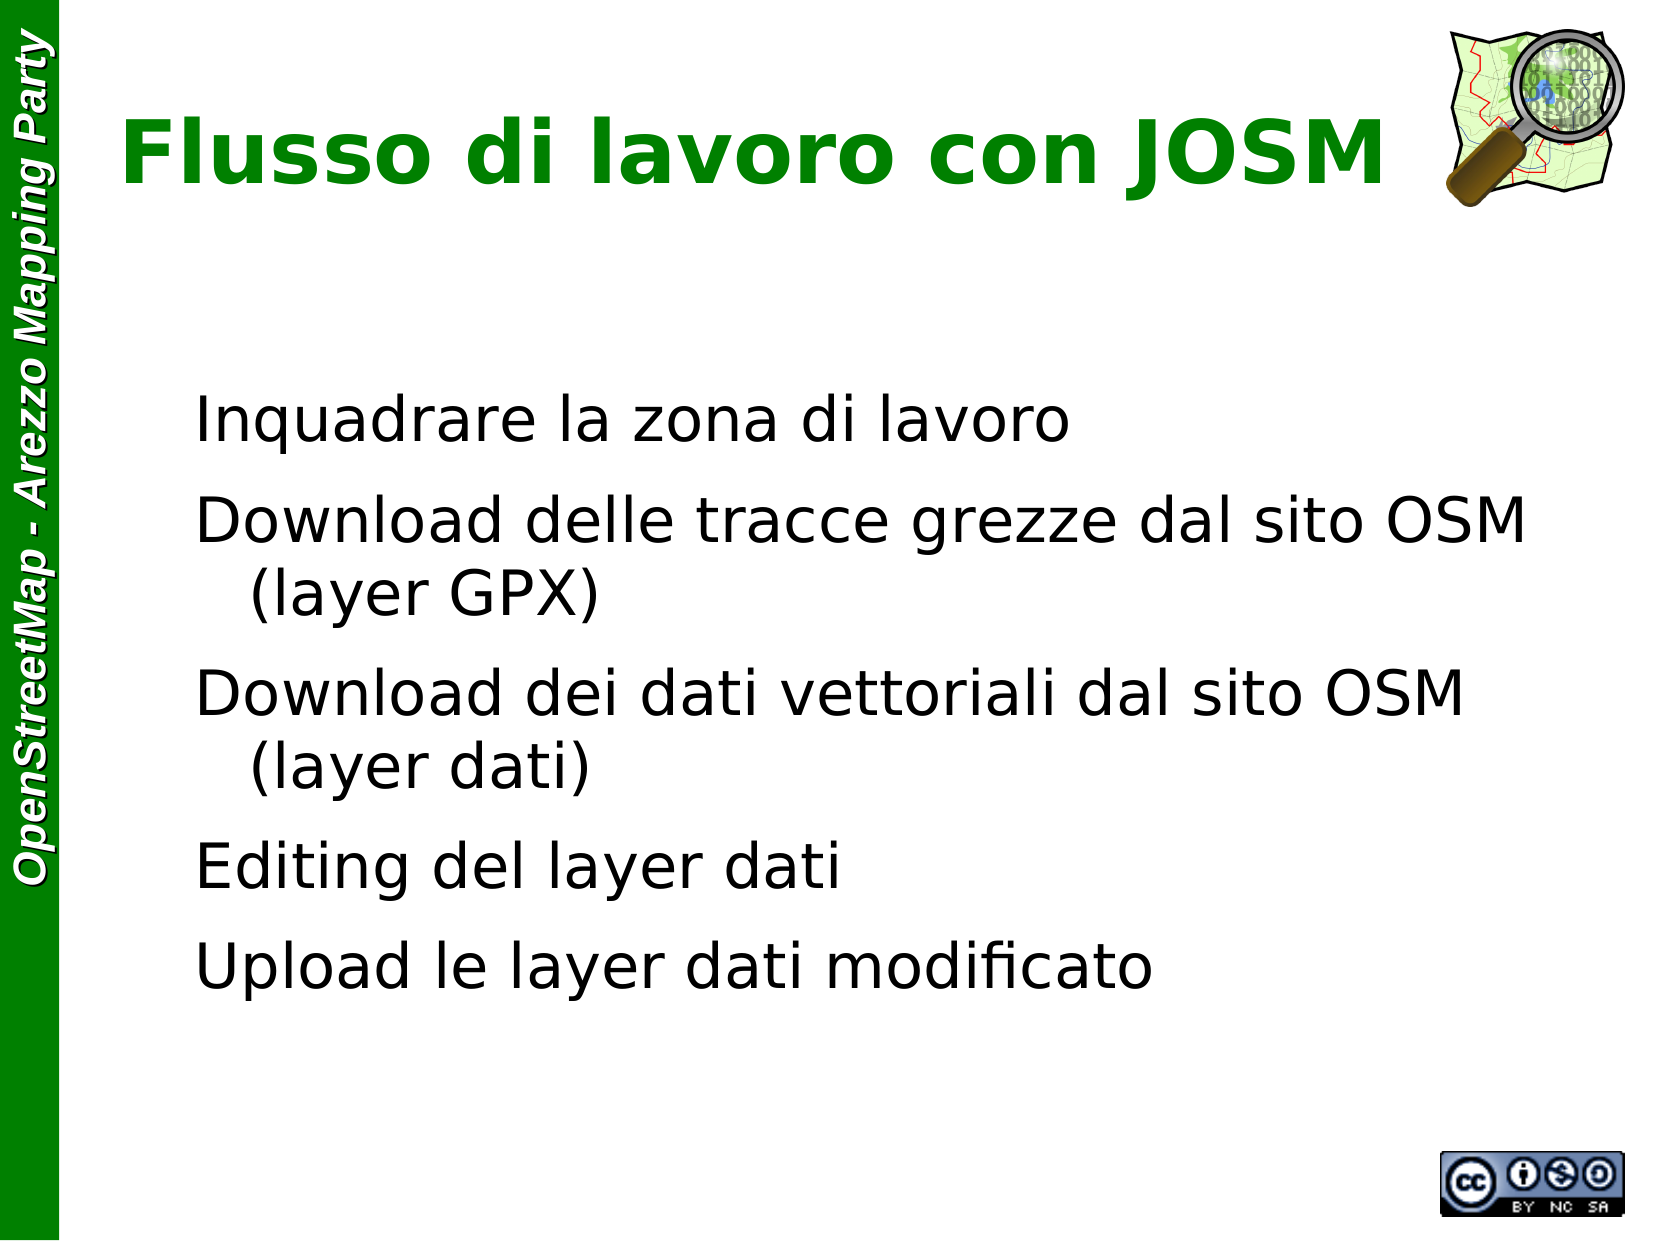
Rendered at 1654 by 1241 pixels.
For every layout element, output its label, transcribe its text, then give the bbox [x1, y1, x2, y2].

picture [1446, 29, 1625, 207]
list Inquadrare la zona di lavoro Download delle tracce grezze dal sito OSM (layer GPX) Download dei dati vettoriali dal sito OSM (layer dati) Editing del layer dati Upload le layer dati modificato [177, 383, 1571, 1063]
title Flusso di lavoro con JOSM [118, 56, 1418, 250]
picture [1440, 1151, 1625, 1217]
